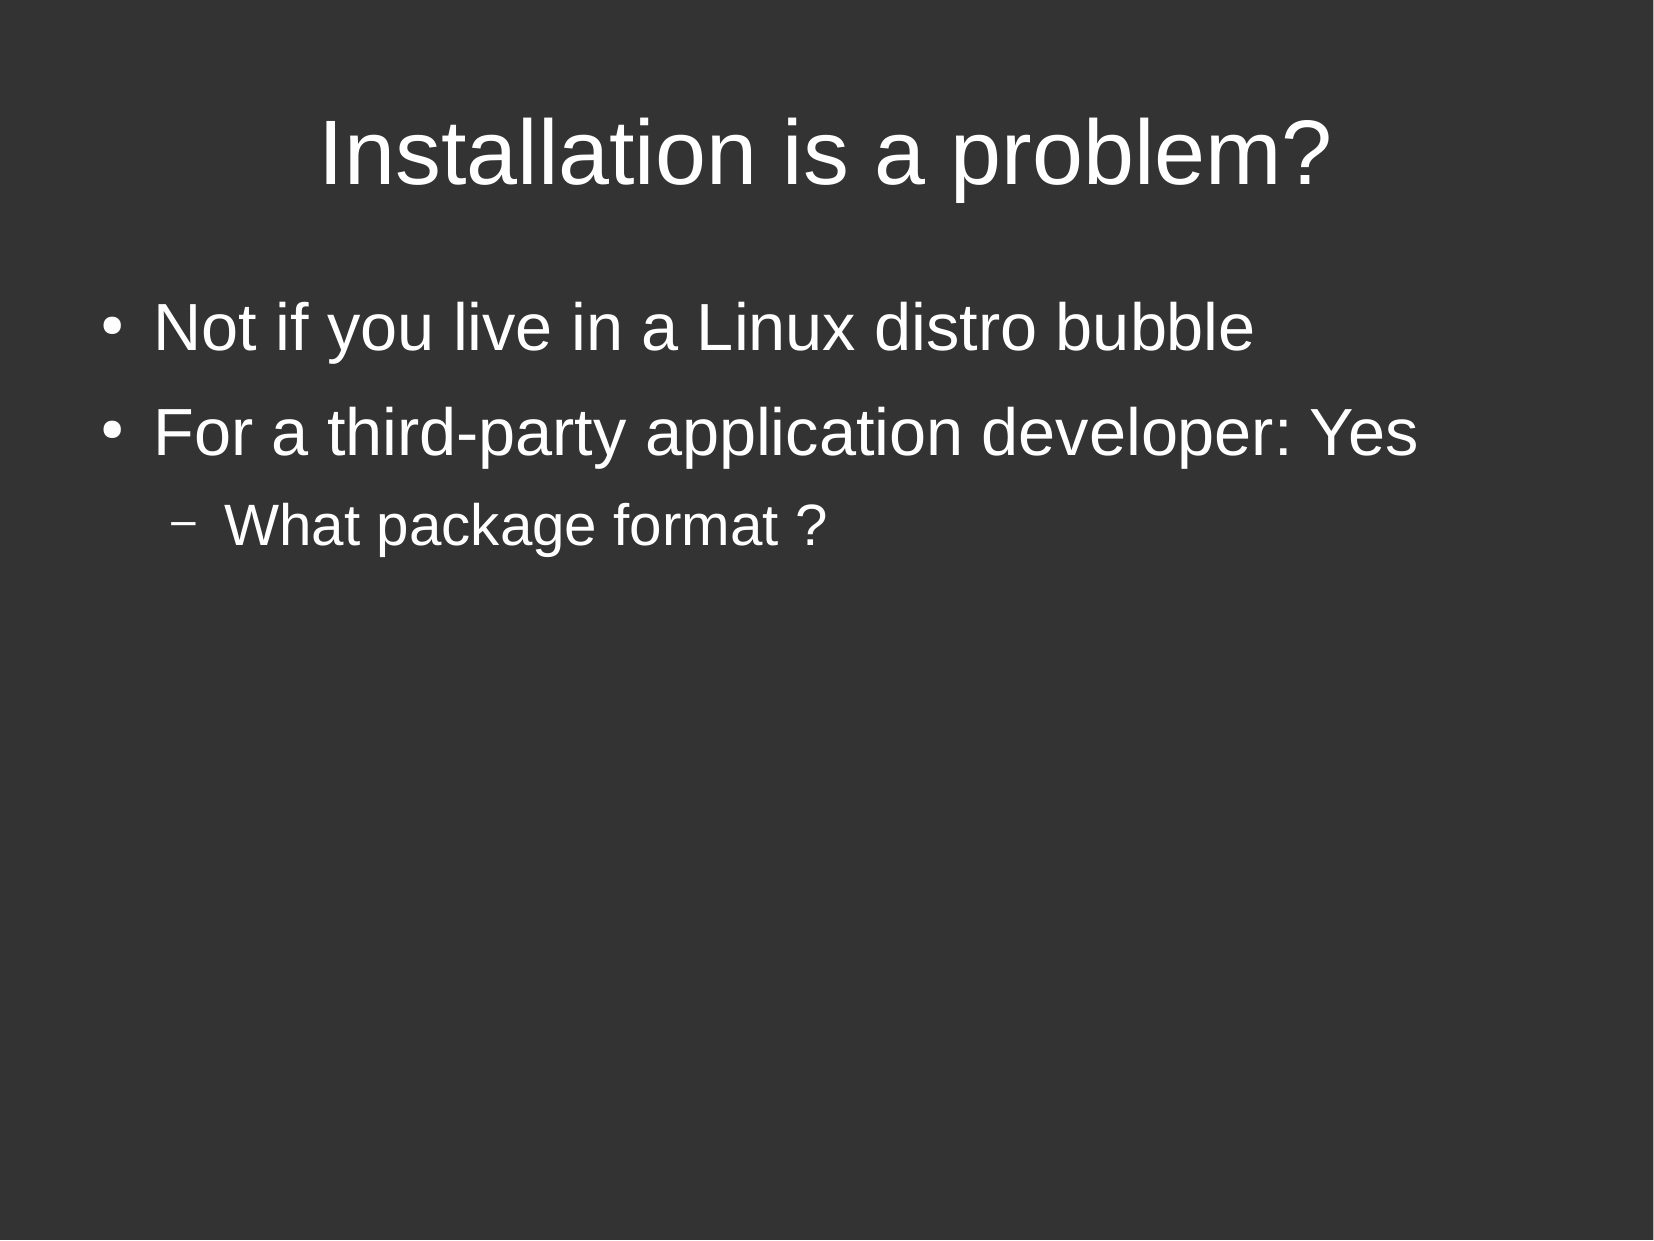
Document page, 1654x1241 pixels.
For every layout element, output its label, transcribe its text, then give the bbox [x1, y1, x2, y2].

title Installation is a problem? [82, 49, 1571, 257]
list Not if you live in a Linux distro bubble For a third-party application developer: Yes What package format ? [82, 290, 1571, 1010]
